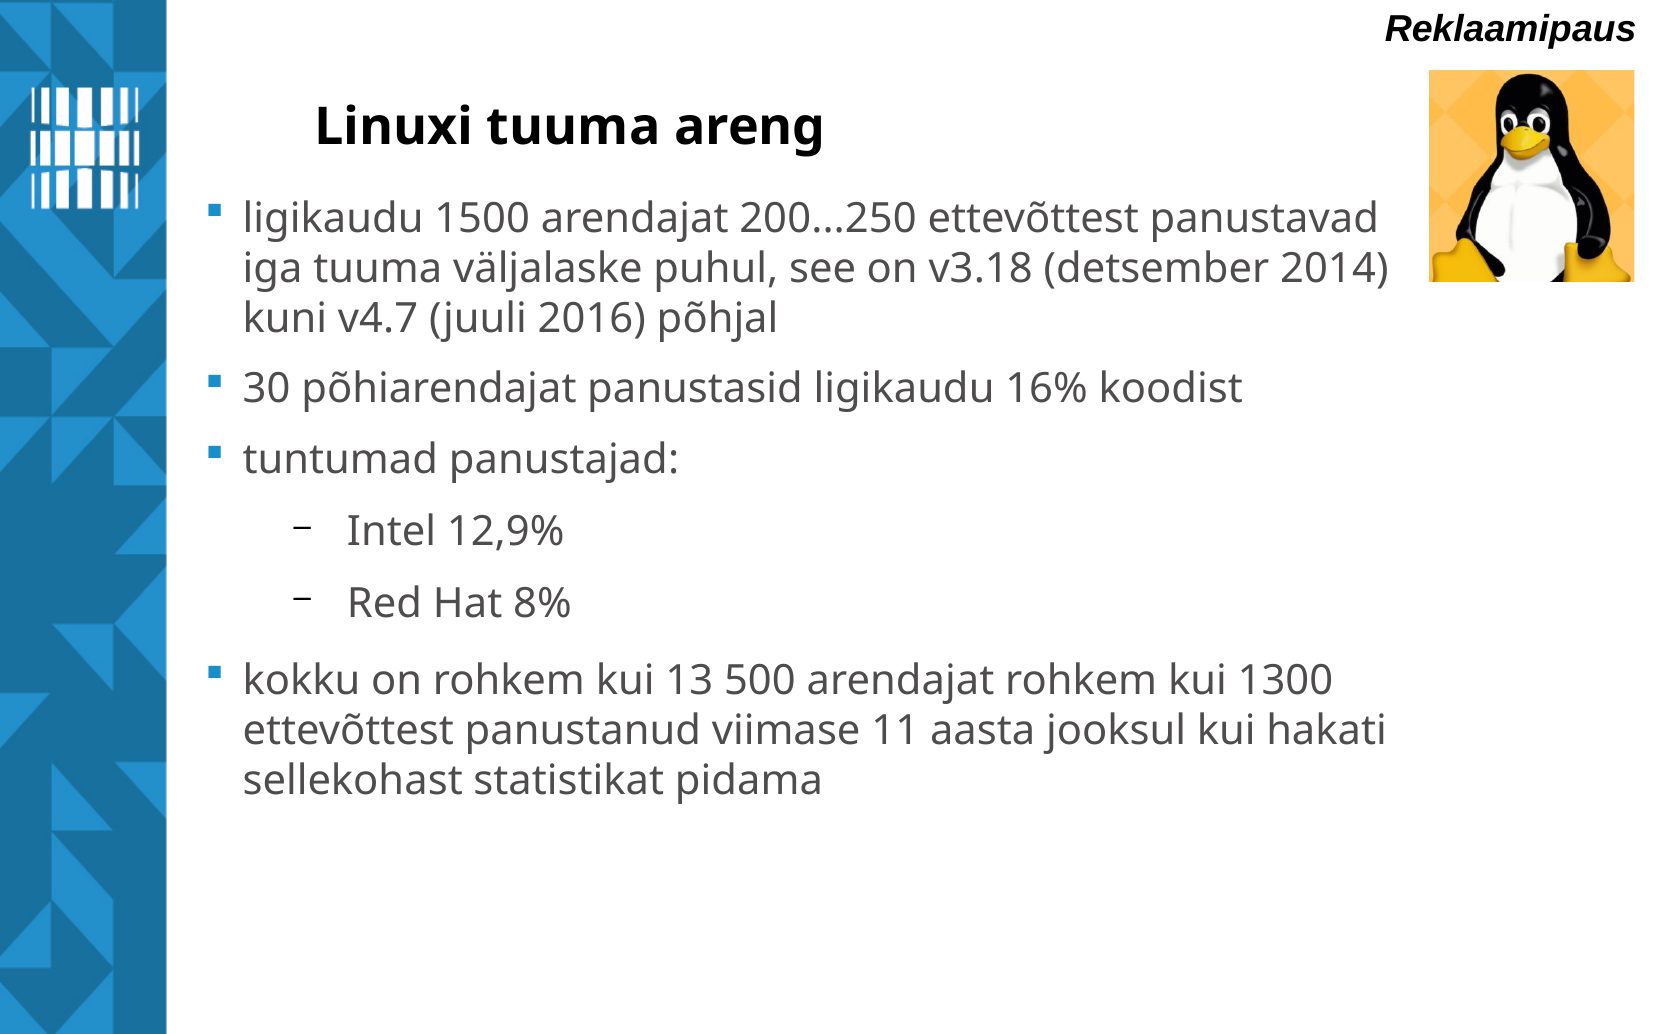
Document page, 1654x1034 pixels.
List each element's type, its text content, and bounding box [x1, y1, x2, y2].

list ligikaudu 1500 arendajat 200...250 ettevõttest panustavad iga tuuma väljalaske puhul, see on v3.18 (detsember 2014) kuni v4.7 (juuli 2016) põhjal 30 põhiarendajat panustasid ligikaudu 16% koodist tuntumad panustajad: Intel 12,9% Red Hat 8% kokku on rohkem kui 13 500 arendajat rohkem kui 1300 ettevõttest panustanud viimase 11 aasta jooksul kui hakati sellekohast statistikat pidama [190, 182, 1430, 922]
picture [1429, 70, 1635, 282]
list Linuxi tuuma areng [314, 88, 1429, 182]
picture [42, 108, 132, 208]
